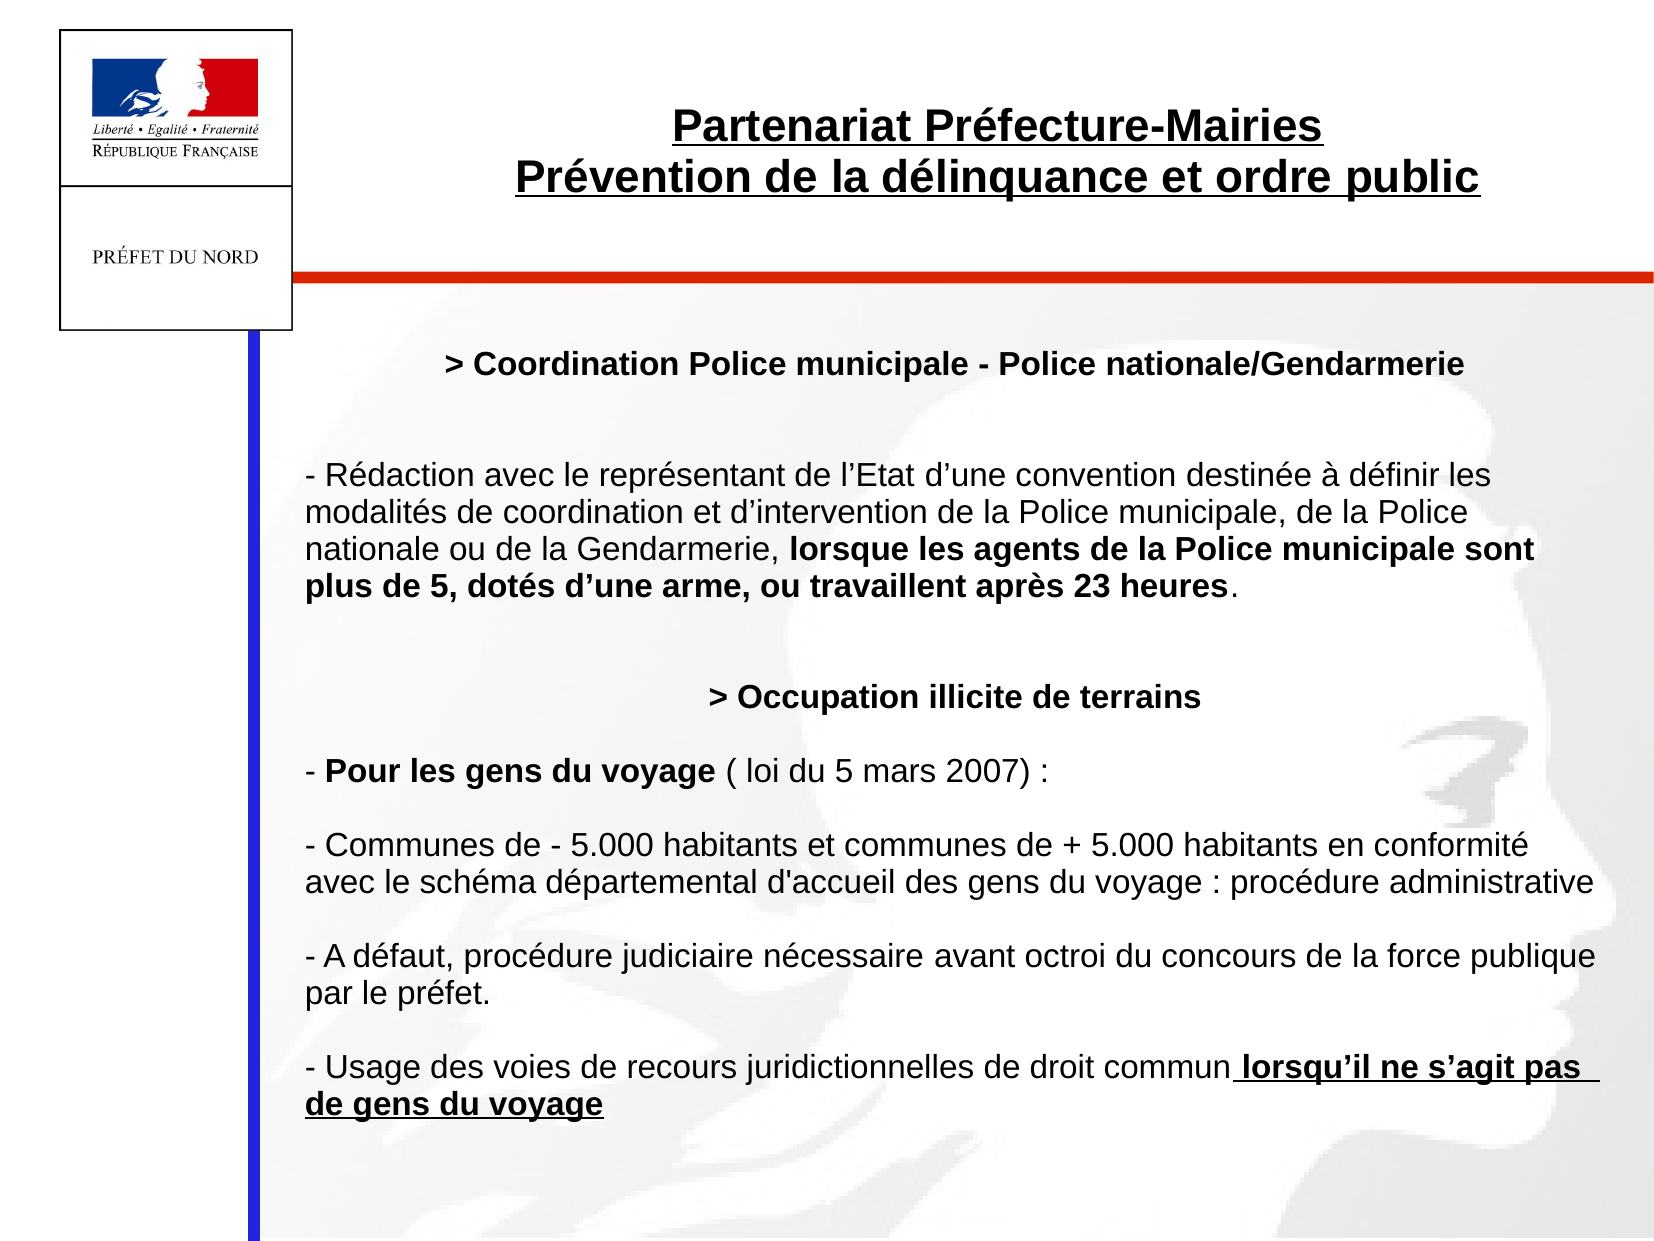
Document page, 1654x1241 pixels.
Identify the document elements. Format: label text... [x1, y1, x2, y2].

title Partenariat Préfecture-Mairies Prévention de la délinquance et ordre public [366, 47, 1630, 255]
subtitle > Coordination Police municipale - Police nationale/Gendarmerie - Rédaction avec le représentant de l’Etat d’une convention destinée à définir les modalités de coordination et d’intervention de la Police municipale, de la Police nationale ou de la Gendarmerie, lorsque les agents de la Police municipale sont plus de 5, dotés d’une arme, ou travaillent après 23 heures. > Occupation illicite de terrains - Pour les gens du voyage ( loi du 5 mars 2007) : - Communes de - 5.000 habitants et communes de + 5.000 habitants en conformité avec le schéma départemental d'accueil des gens du voyage : procédure administrative - A défaut, procédure judiciaire nécessaire avant octroi du concours de la force publique par le préfet. - Usage des voies de recours juridictionnelles de droit commun lorsqu’il ne s’agit pas de gens du voyage [304, 299, 1607, 1205]
picture [59, 29, 293, 331]
